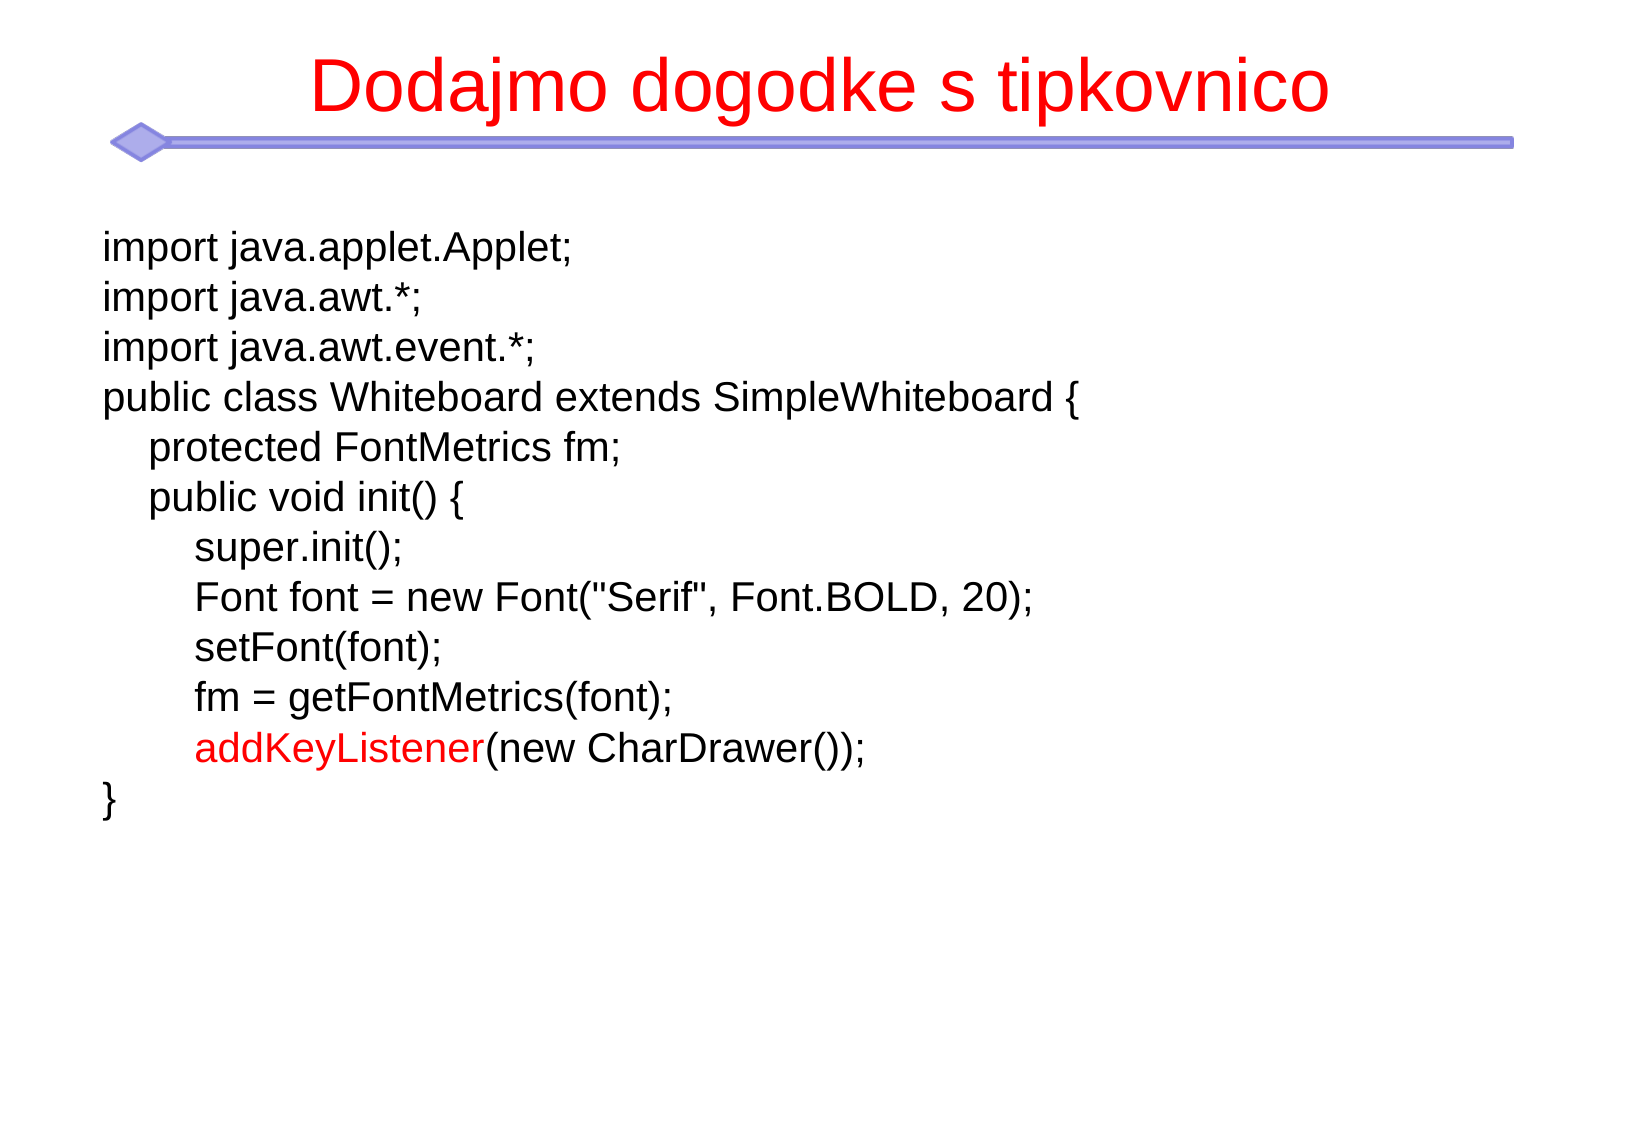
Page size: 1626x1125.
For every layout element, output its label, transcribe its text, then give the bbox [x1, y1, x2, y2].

title Dodajmo dogodke s tipkovnico [125, 24, 1516, 138]
picture [109, 121, 1515, 163]
text_box import java.applet.Applet; import java.awt.*; import java.awt.event.*; public class Whiteboard extends SimpleWhiteboard { protected FontMetrics fm; public void init() { super.init(); Font font = new Font("Serif", Font.BOLD, 20); setFont(font); fm = getFontMetrics(font); addKeyListener(new CharDrawer()); } [87, 212, 1513, 829]
